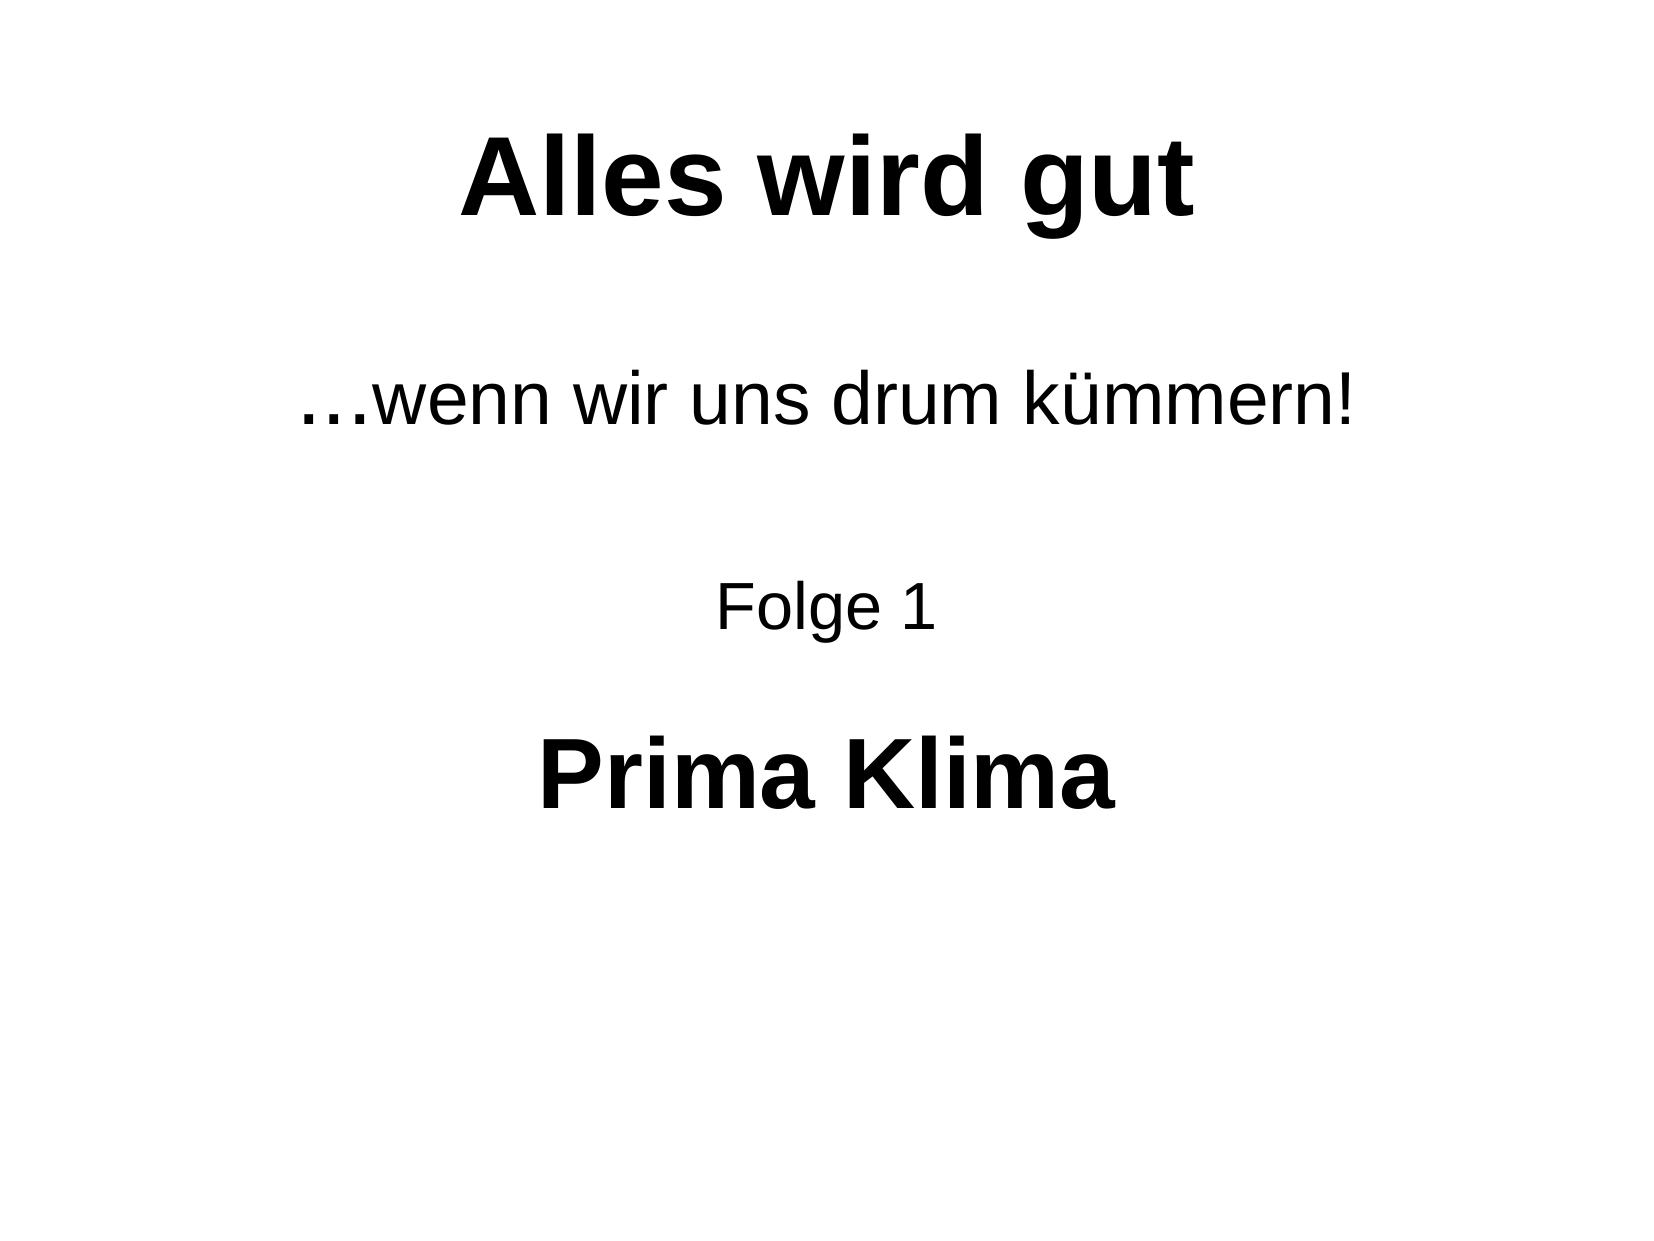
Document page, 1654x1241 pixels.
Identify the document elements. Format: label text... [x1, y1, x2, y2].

title Alles wird gut ...wenn wir uns drum kümmern! [82, 0, 1571, 290]
subtitle Folge 1 Prima Klima [82, 290, 1571, 1109]
